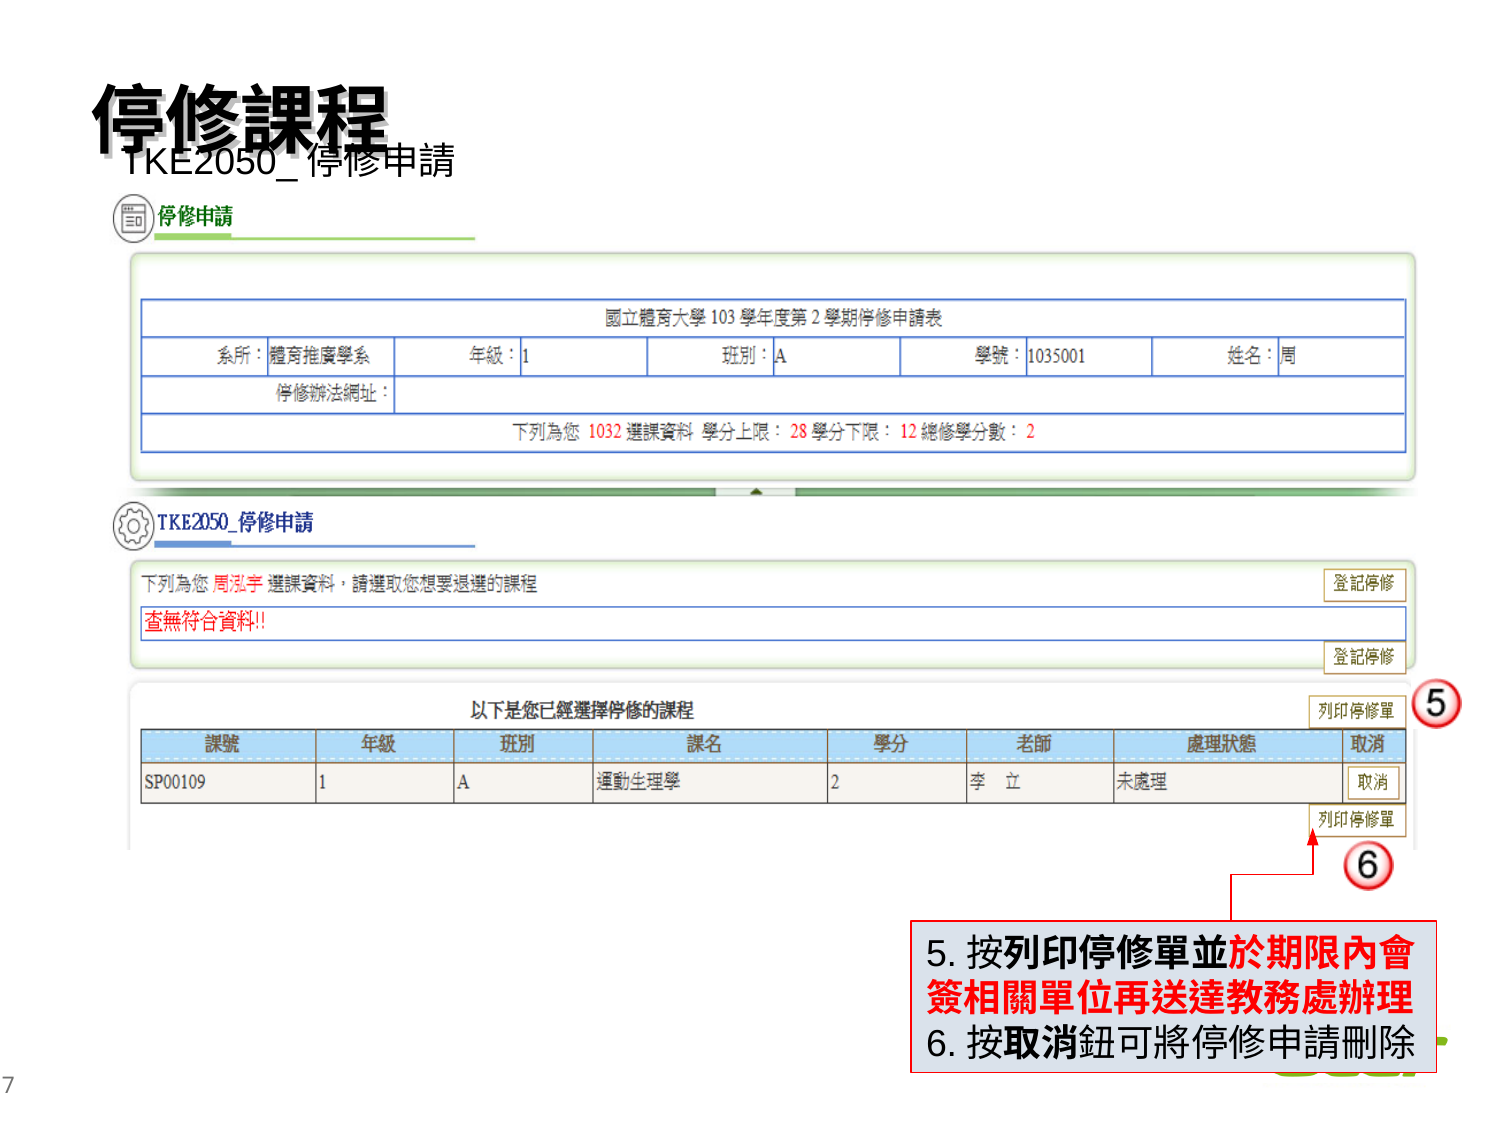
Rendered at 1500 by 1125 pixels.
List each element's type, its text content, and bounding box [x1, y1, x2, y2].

text_box 5.按列印停修單並於期限內會簽相關單位再送達教務處辦理 6.按取消鈕可將停修申請刪除 [911, 921, 1437, 1073]
picture [105, 193, 1462, 891]
text_box TKE2050_停修申請 [105, 129, 467, 191]
text_box 6 [0, 1056, 140, 1117]
title 停修課程 [75, 6, 1426, 153]
